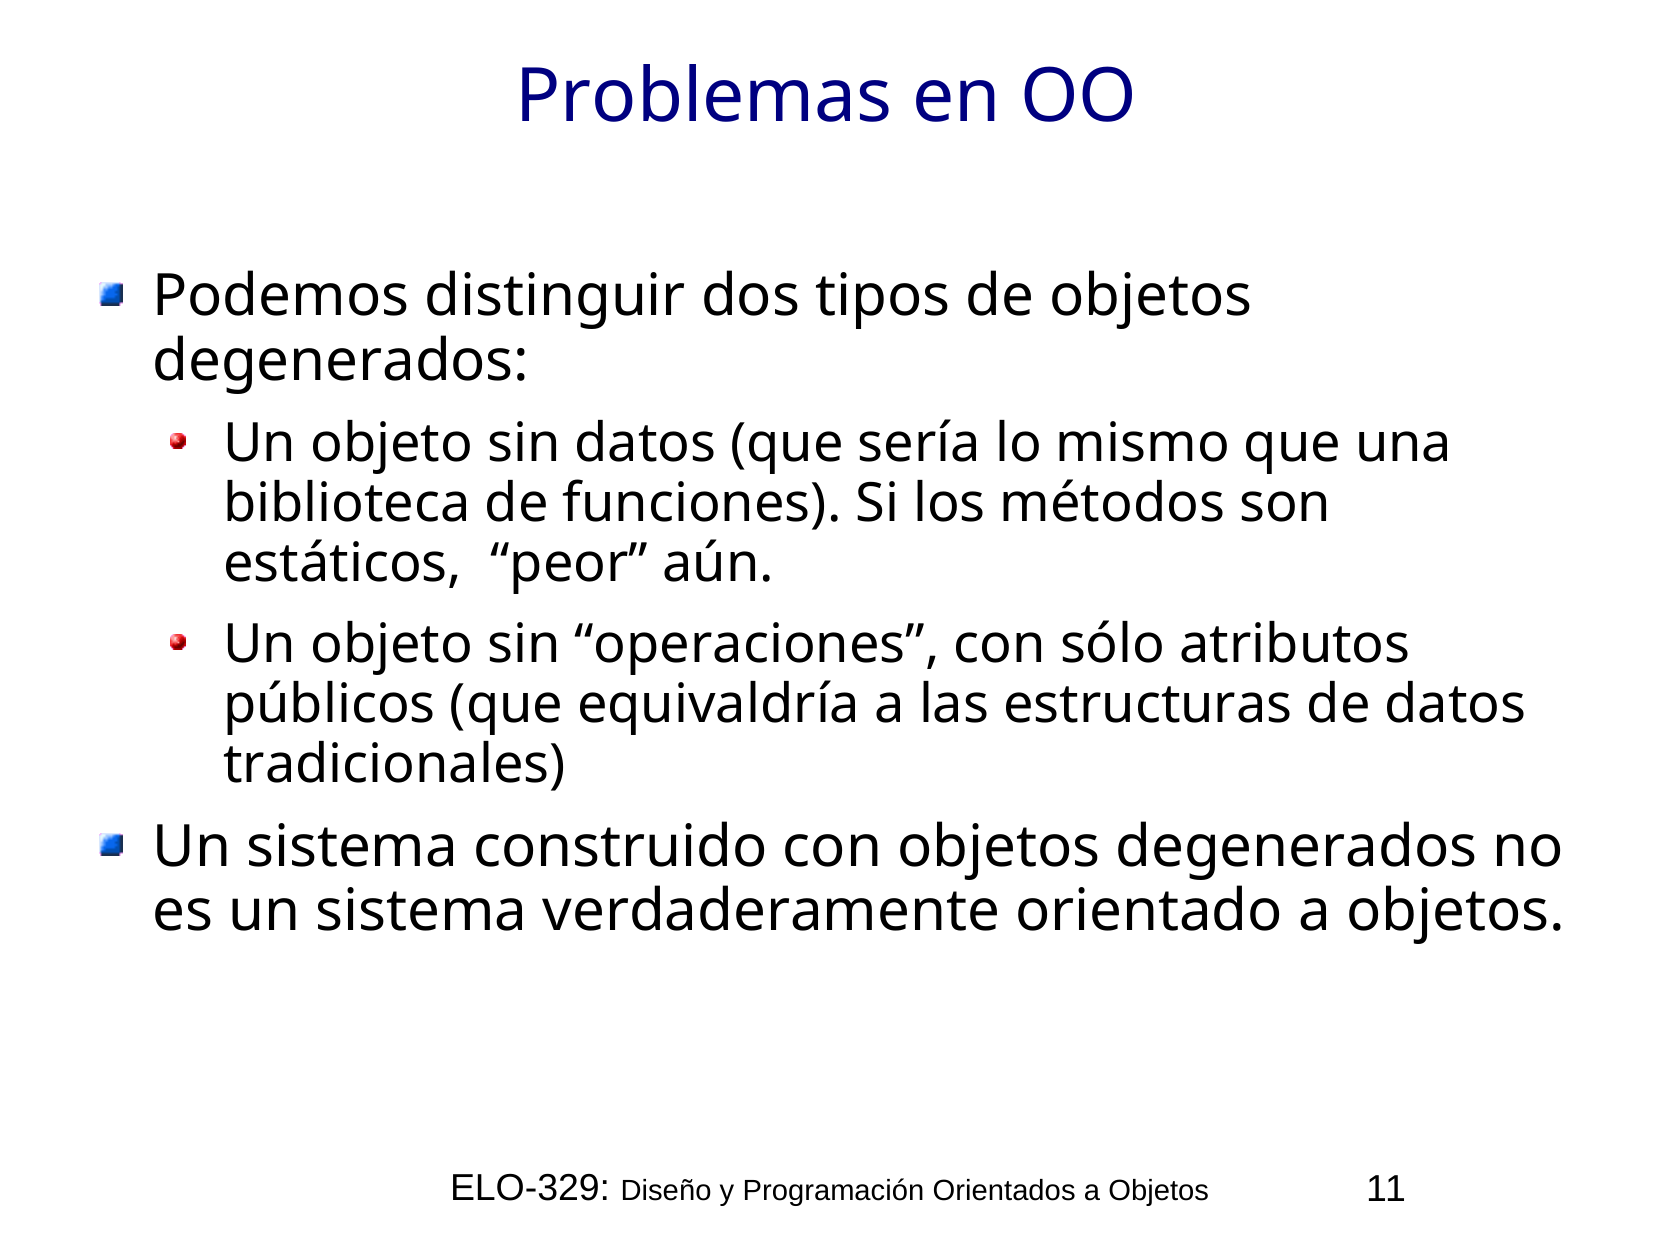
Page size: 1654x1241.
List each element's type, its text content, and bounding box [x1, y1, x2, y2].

list Podemos distinguir dos tipos de objetos degenerados: Un objeto sin datos (que sería lo mismo que una biblioteca de funciones). Si los métodos son estáticos, “peor” aún. Un objeto sin “operaciones”, con sólo atributos públicos (que equivaldría a las estructuras de datos tradicionales)‏ Un sistema construido con objetos degenerados no es un sistema verdaderamente orientado a objetos. [82, 168, 1571, 1102]
title Problemas en OO [82, 50, 1571, 137]
